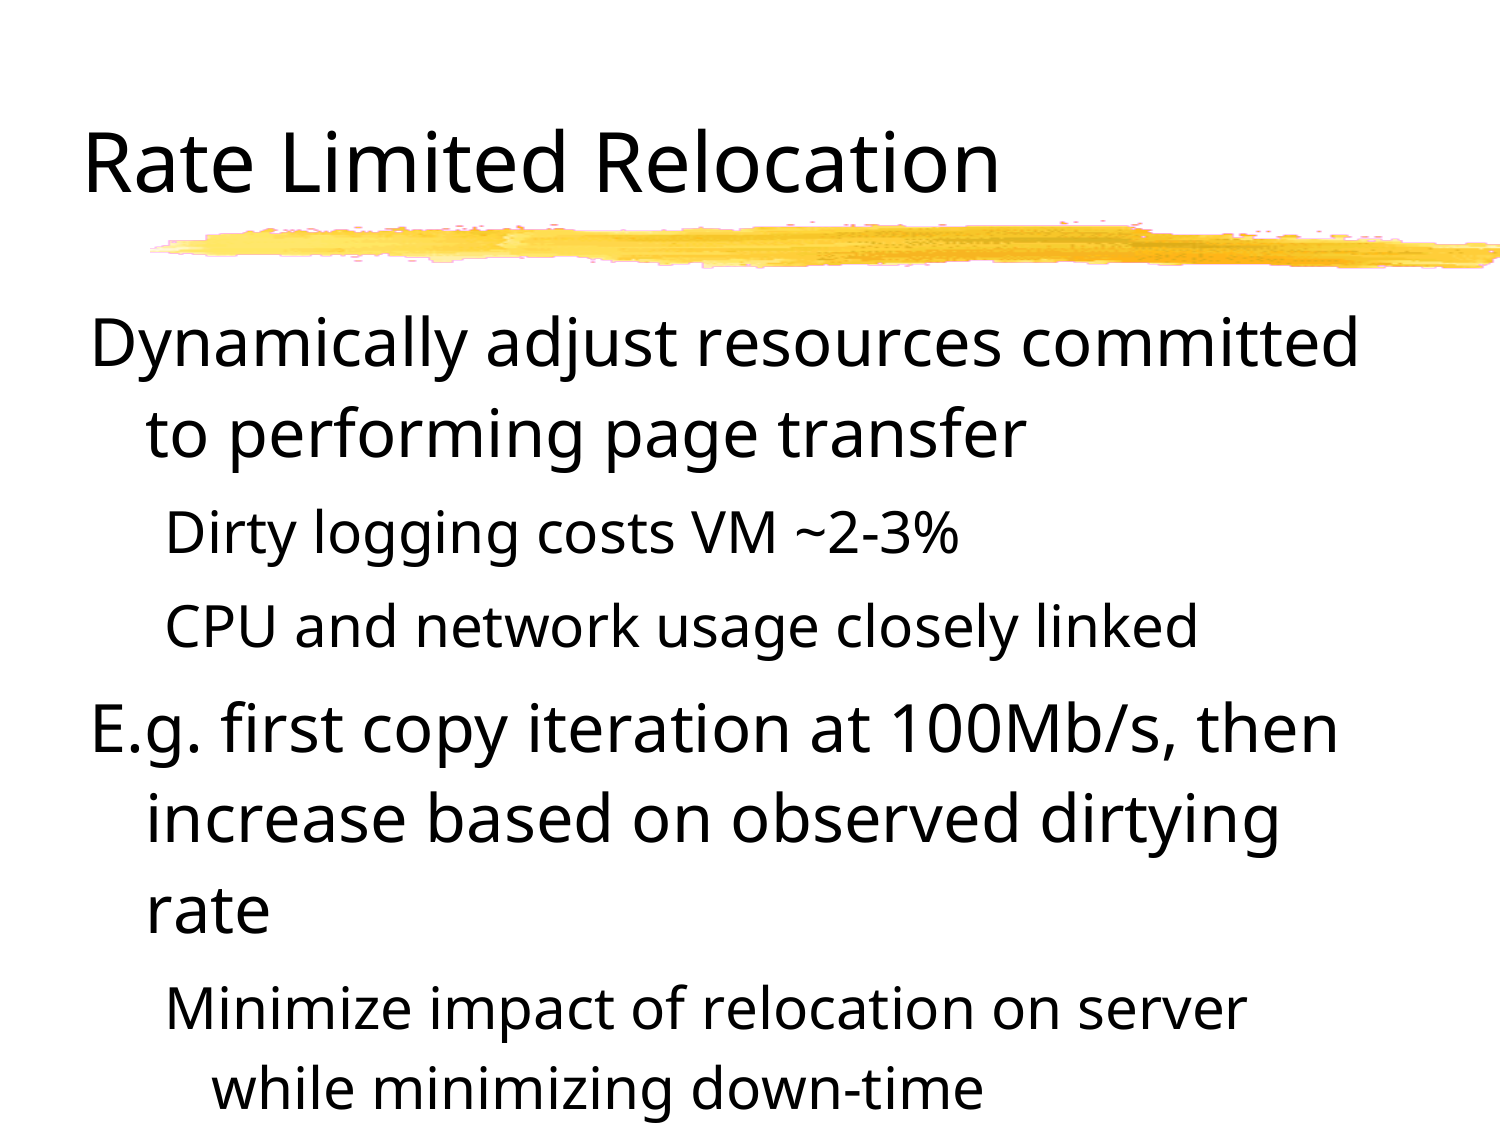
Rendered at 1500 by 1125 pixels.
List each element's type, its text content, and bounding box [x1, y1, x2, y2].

title Rate Limited Relocation [66, 37, 1342, 225]
list Dynamically adjust resources committed to performing page transfer Dirty logging costs VM ~2-3% CPU and network usage closely linked E.g. first copy iteration at 100Mb/s, then increase based on observed dirtying rate Minimize impact of relocation on server while minimizing down-time [74, 287, 1417, 1075]
picture [150, 215, 1500, 279]
